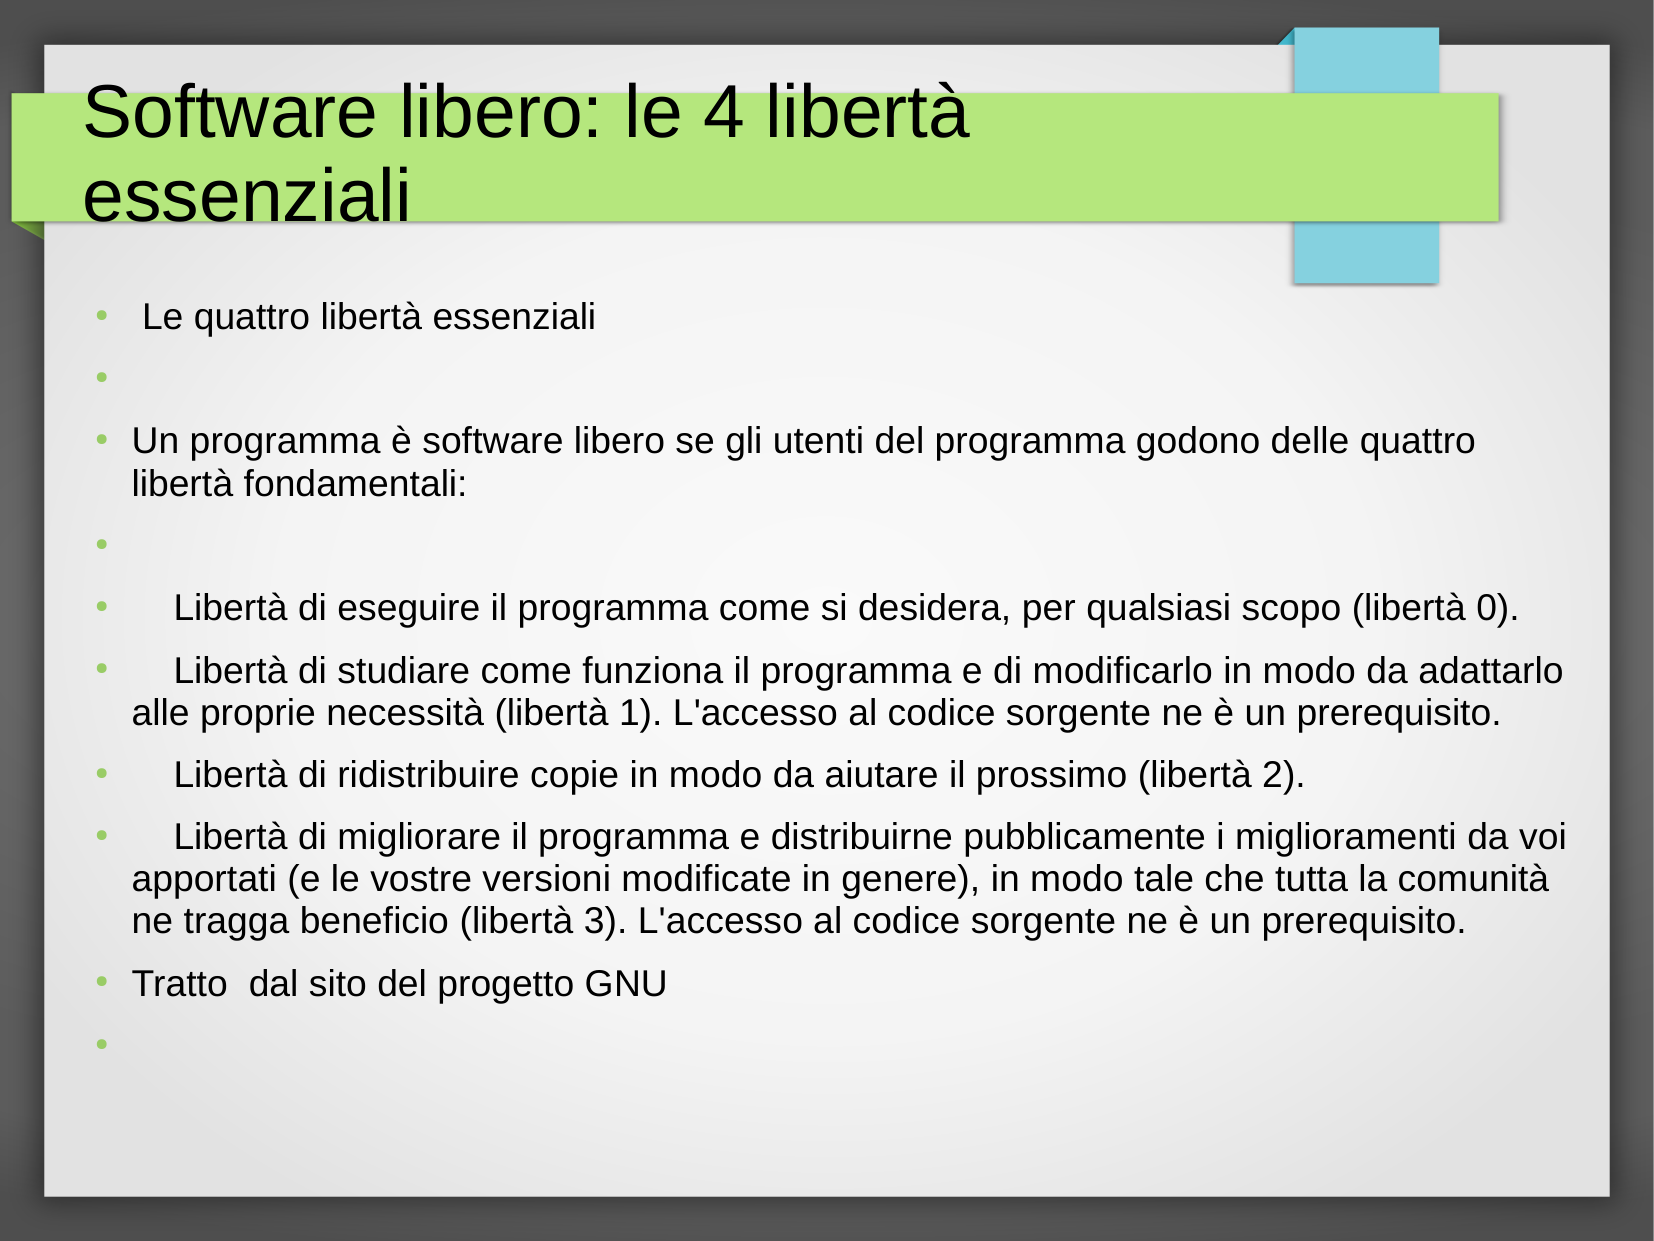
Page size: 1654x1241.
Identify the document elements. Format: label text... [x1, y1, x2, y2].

list Le quattro libertà essenziali Un programma è software libero se gli utenti del programma godono delle quattro libertà fondamentali: Libertà di eseguire il programma come si desidera, per qualsiasi scopo (libertà 0). Libertà di studiare come funziona il programma e di modificarlo in modo da adattarlo alle proprie necessità (libertà 1). L'accesso al codice sorgente ne è un prerequisito. Libertà di ridistribuire copie in modo da aiutare il prossimo (libertà 2). Libertà di migliorare il programma e distribuirne pubblicamente i miglioramenti da voi apportati (e le vostre versioni modificate in genere), in modo tale che tutta la comunità ne tragga beneficio (libertà 3). L'accesso al codice sorgente ne è un prerequisito. Tratto dal sito del progetto GNU [82, 295, 1571, 1015]
title Software libero: le 4 libertà essenziali [82, 69, 1264, 238]
picture [0, 0, 1654, 1241]
